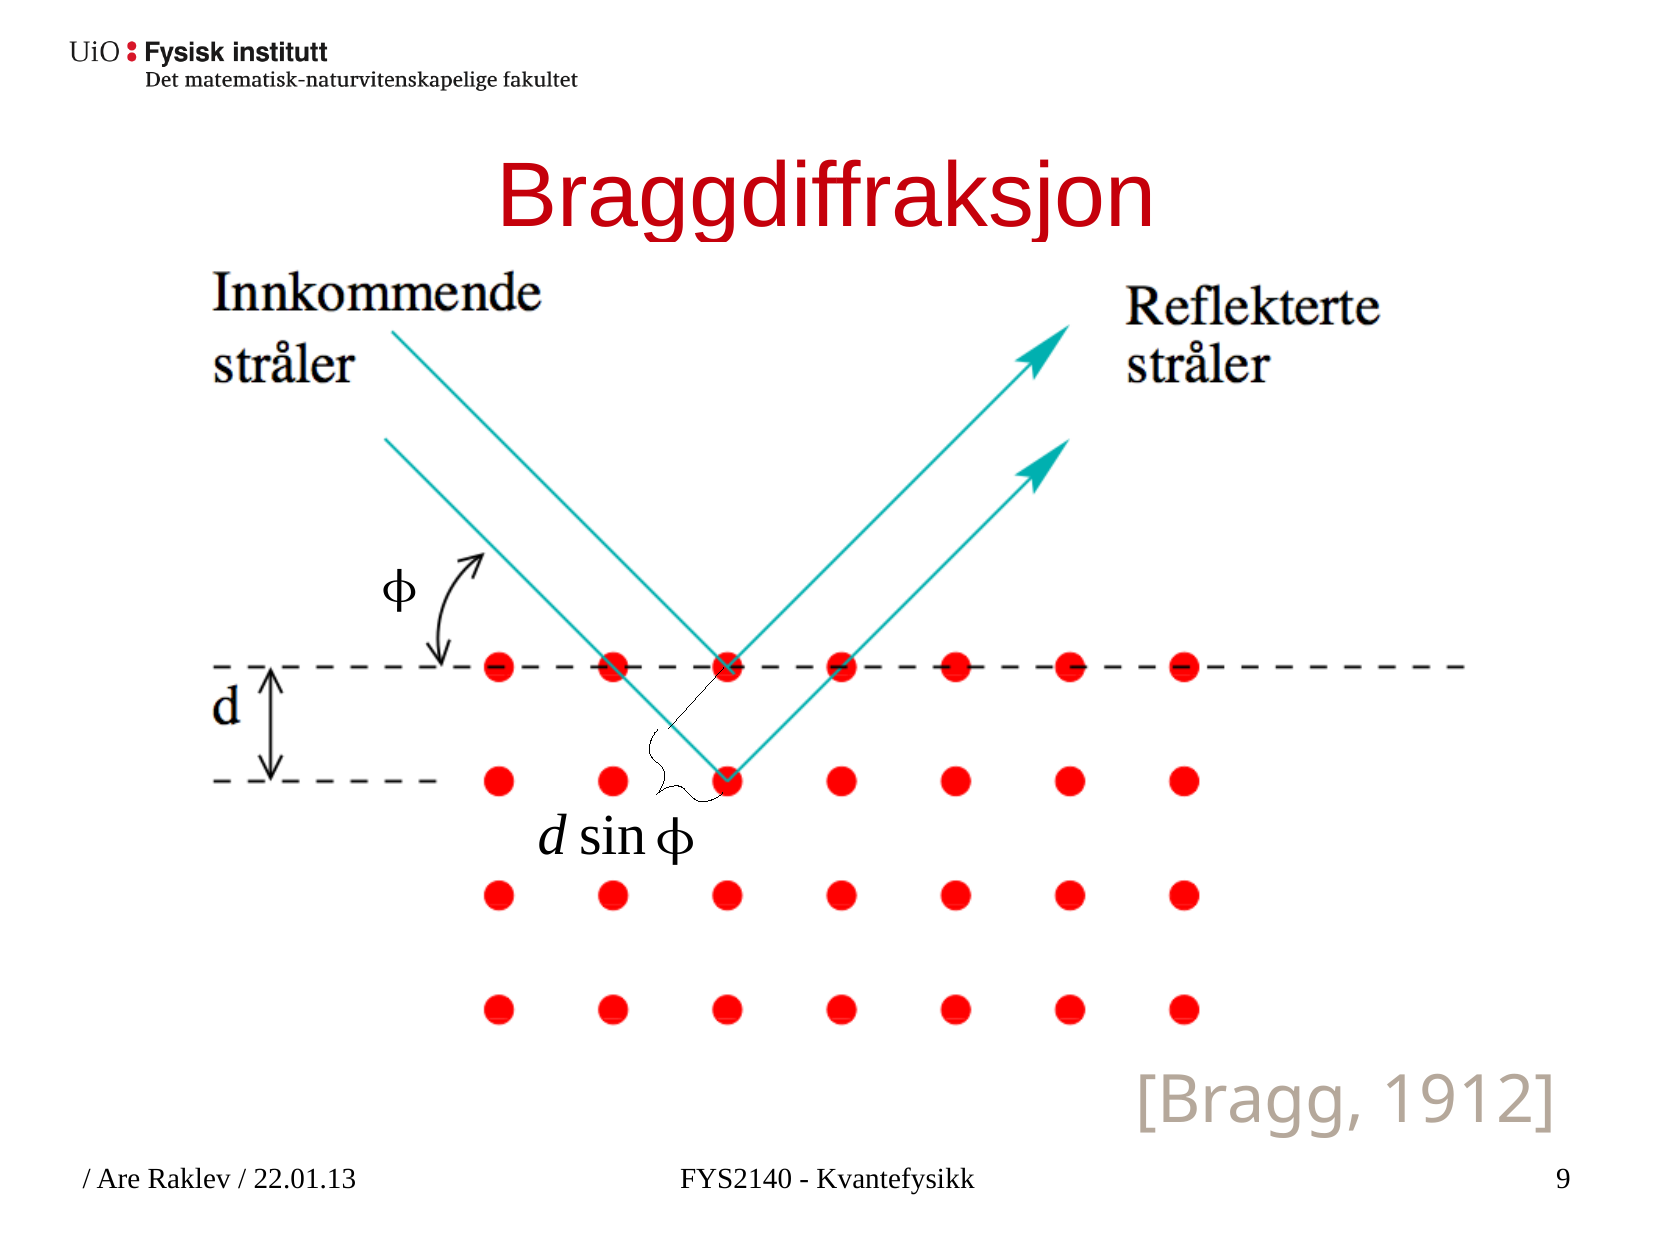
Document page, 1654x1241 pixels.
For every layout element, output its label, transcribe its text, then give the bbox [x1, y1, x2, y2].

picture [68, 37, 581, 93]
text_box [Bragg, 1912] [1097, 1043, 1551, 1133]
chart [529, 800, 703, 873]
chart [374, 554, 424, 619]
text_box [357, 551, 430, 625]
title Braggdiffraksjon [82, 90, 1571, 298]
picture [186, 242, 1501, 1101]
